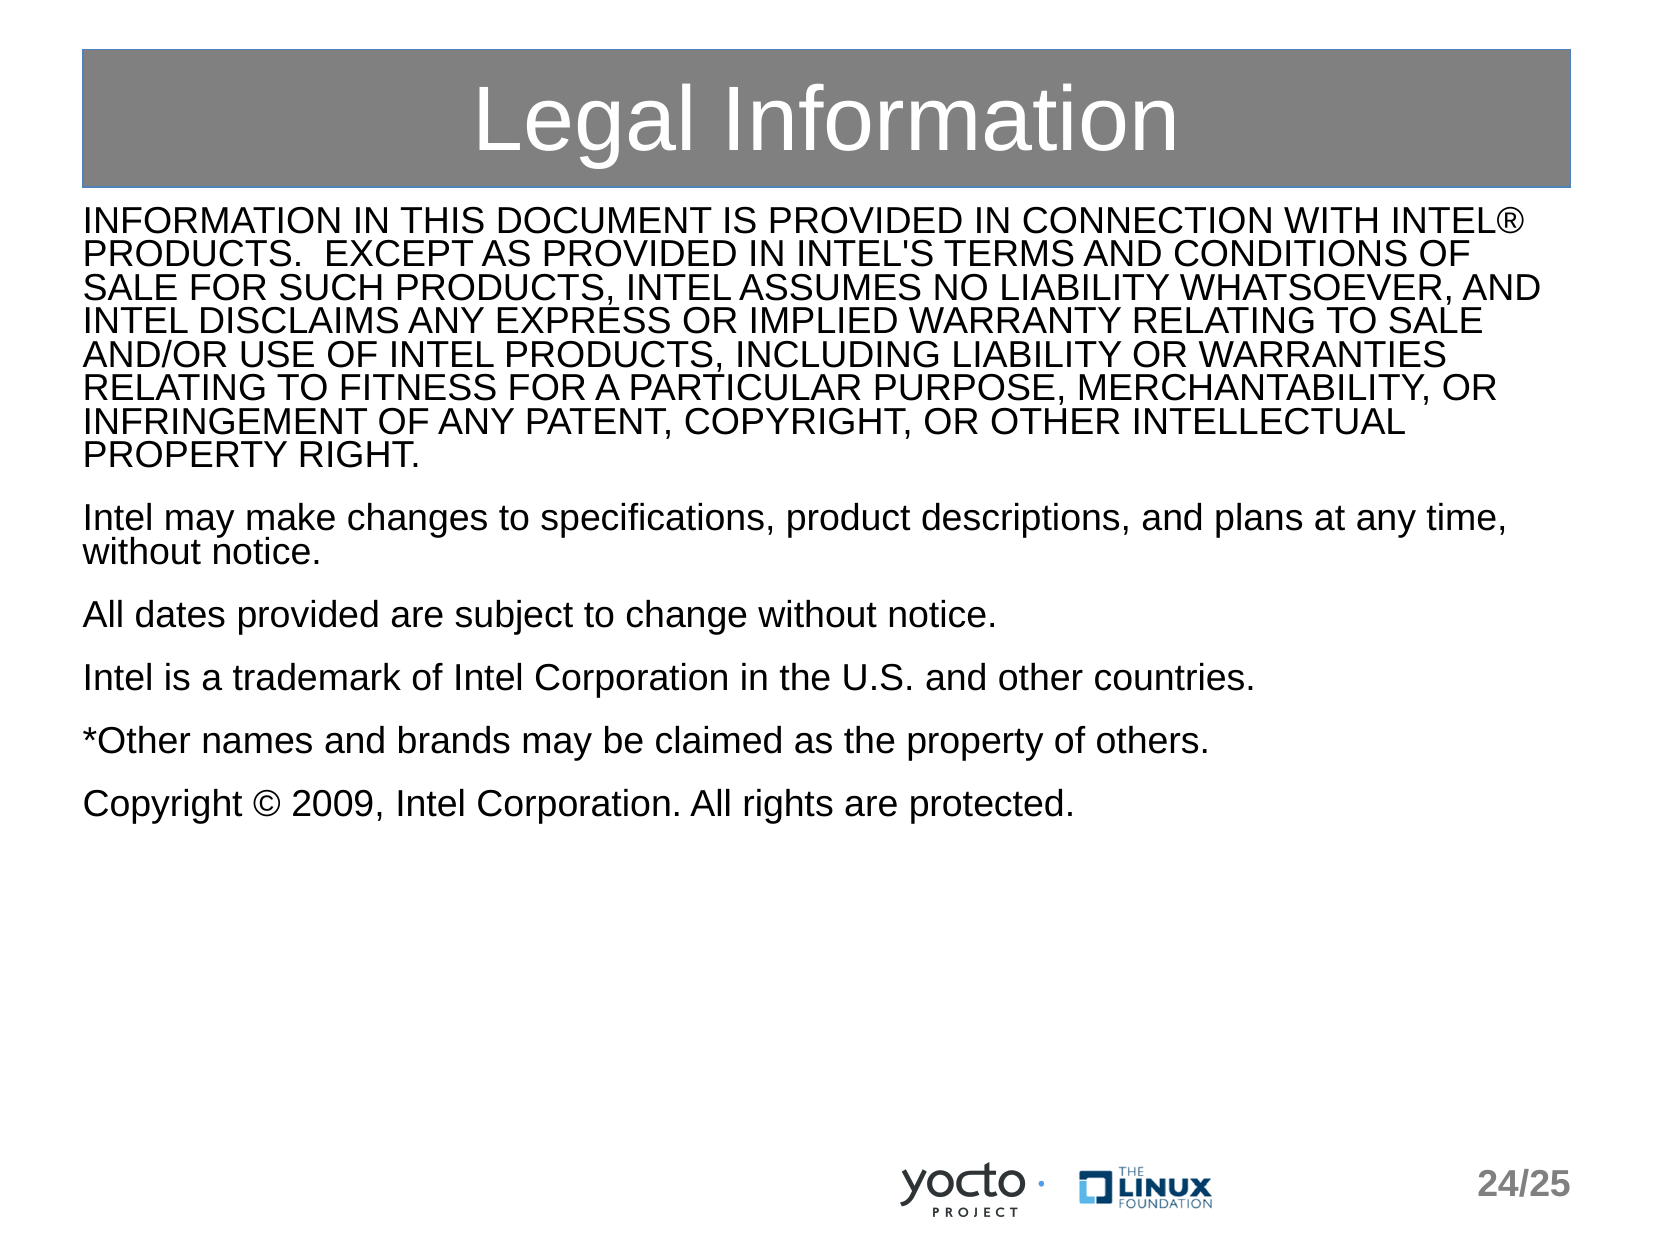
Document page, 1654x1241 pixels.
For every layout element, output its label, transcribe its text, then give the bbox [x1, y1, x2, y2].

picture [1075, 1162, 1215, 1211]
picture [900, 1162, 1044, 1217]
list INFORMATION IN THIS DOCUMENT IS PROVIDED IN CONNECTION WITH INTEL® PRODUCTS. EXCEPT AS PROVIDED IN INTEL'S TERMS AND CONDITIONS OF SALE FOR SUCH PRODUCTS, INTEL ASSUMES NO LIABILITY WHATSOEVER, AND INTEL DISCLAIMS ANY EXPRESS OR IMPLIED WARRANTY RELATING TO SALE AND/OR USE OF INTEL PRODUCTS, INCLUDING LIABILITY OR WARRANTIES RELATING TO FITNESS FOR A PARTICULAR PURPOSE, MERCHANTABILITY, OR INFRINGEMENT OF ANY PATENT, COPYRIGHT, OR OTHER INTELLECTUAL PROPERTY RIGHT. Intel may make changes to specifications, product descriptions, and plans at any time, without notice. All dates provided are subject to change without notice. Intel is a trademark of Intel Corporation in the U.S. and other countries. *Other names and brands may be claimed as the property of others. Copyright © 2009, Intel Corporation. All rights are protected. [82, 206, 1576, 1144]
title Legal Information [82, 56, 1571, 181]
